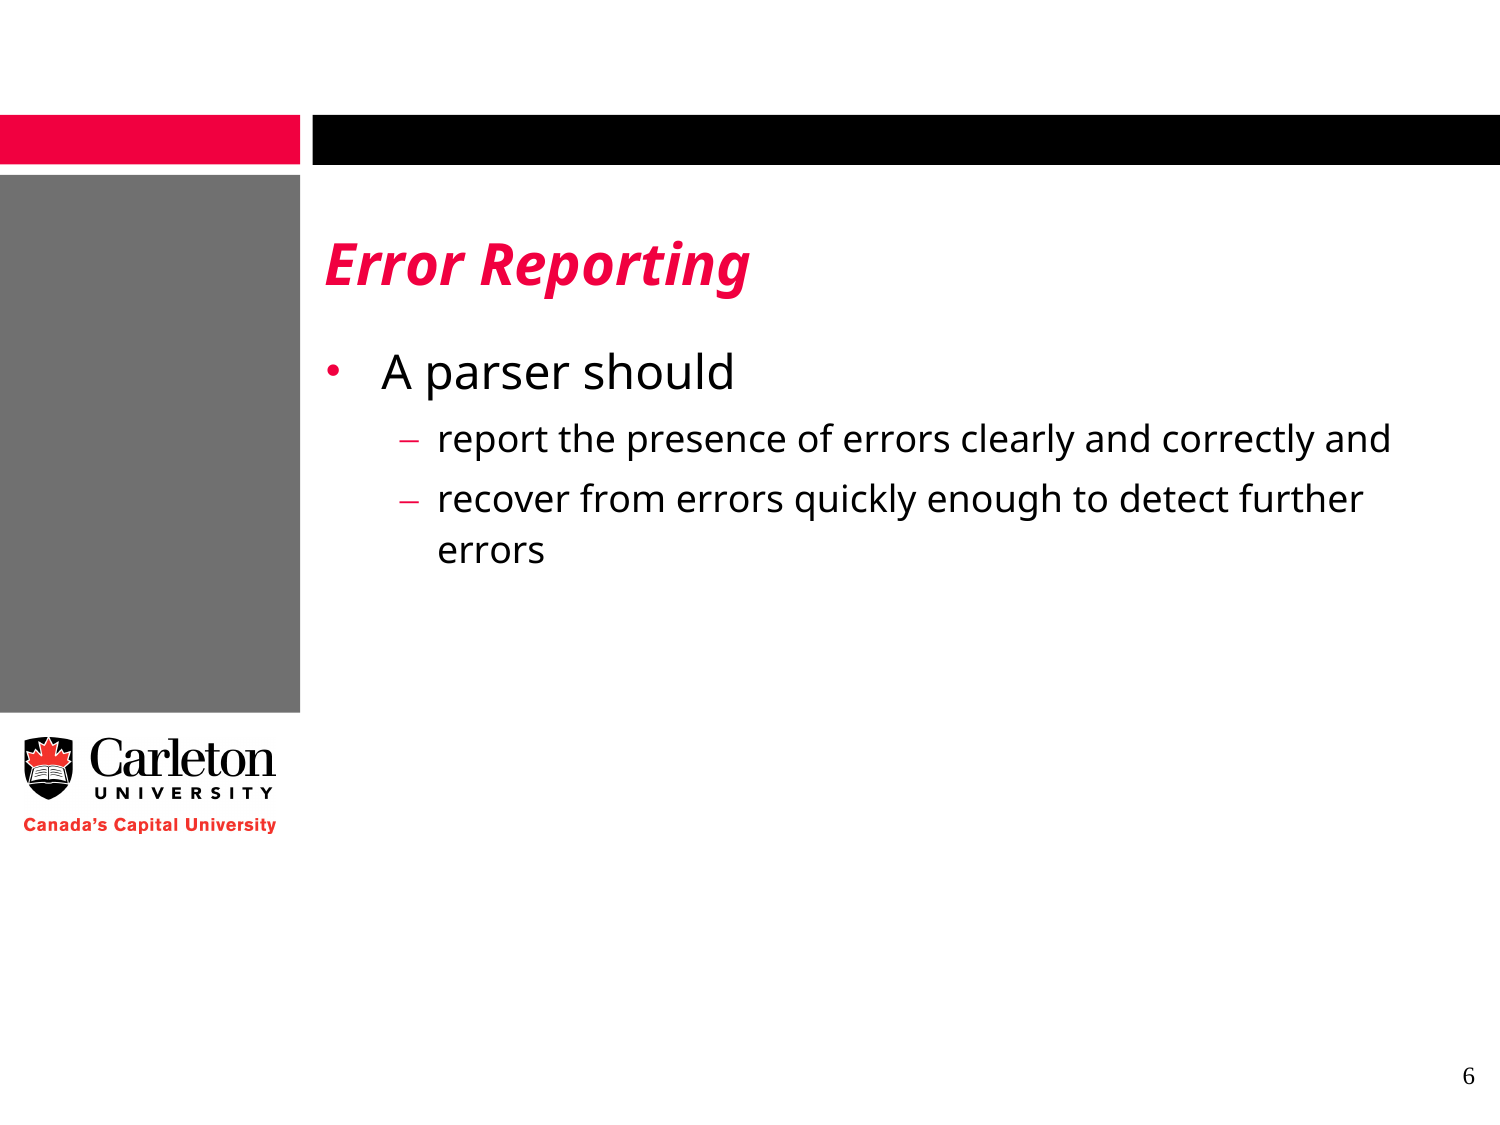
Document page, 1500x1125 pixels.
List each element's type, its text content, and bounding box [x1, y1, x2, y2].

picture [24, 737, 276, 834]
list A parser should report the presence of errors clearly and correctly and recover from errors quickly enough to detect further errors [324, 324, 1450, 1068]
title Error Reporting [324, 187, 1450, 324]
